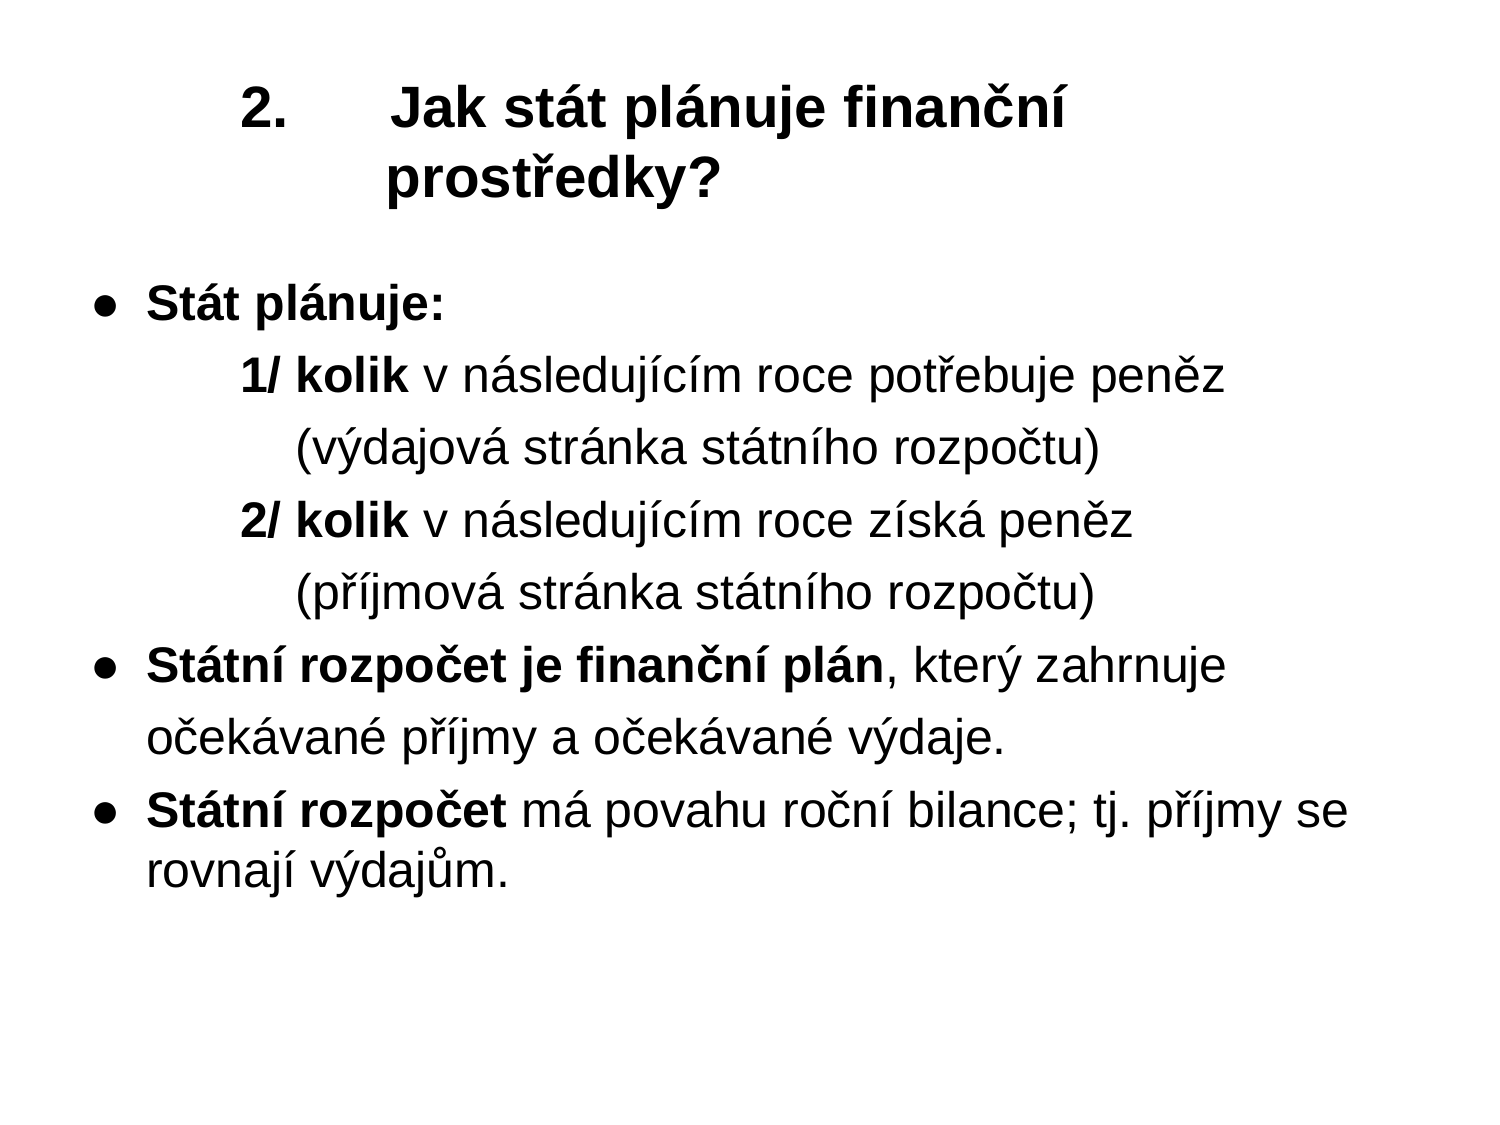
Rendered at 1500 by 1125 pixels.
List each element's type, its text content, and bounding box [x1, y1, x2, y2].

list ● Stát plánuje: 1/ kolik v následujícím roce potřebuje peněz (výdajová stránka státního rozpočtu) 2/ kolik v následujícím roce získá peněz (příjmová stránka státního rozpočtu) ● Státní rozpočet je finanční plán, který zahrnuje očekávané příjmy a očekávané výdaje. ● Státní rozpočet má povahu roční bilance; tj. příjmy se rovnají výdajům. [75, 262, 1426, 1006]
title 2. Jak stát plánuje finanční prostředky? [75, 45, 1426, 233]
